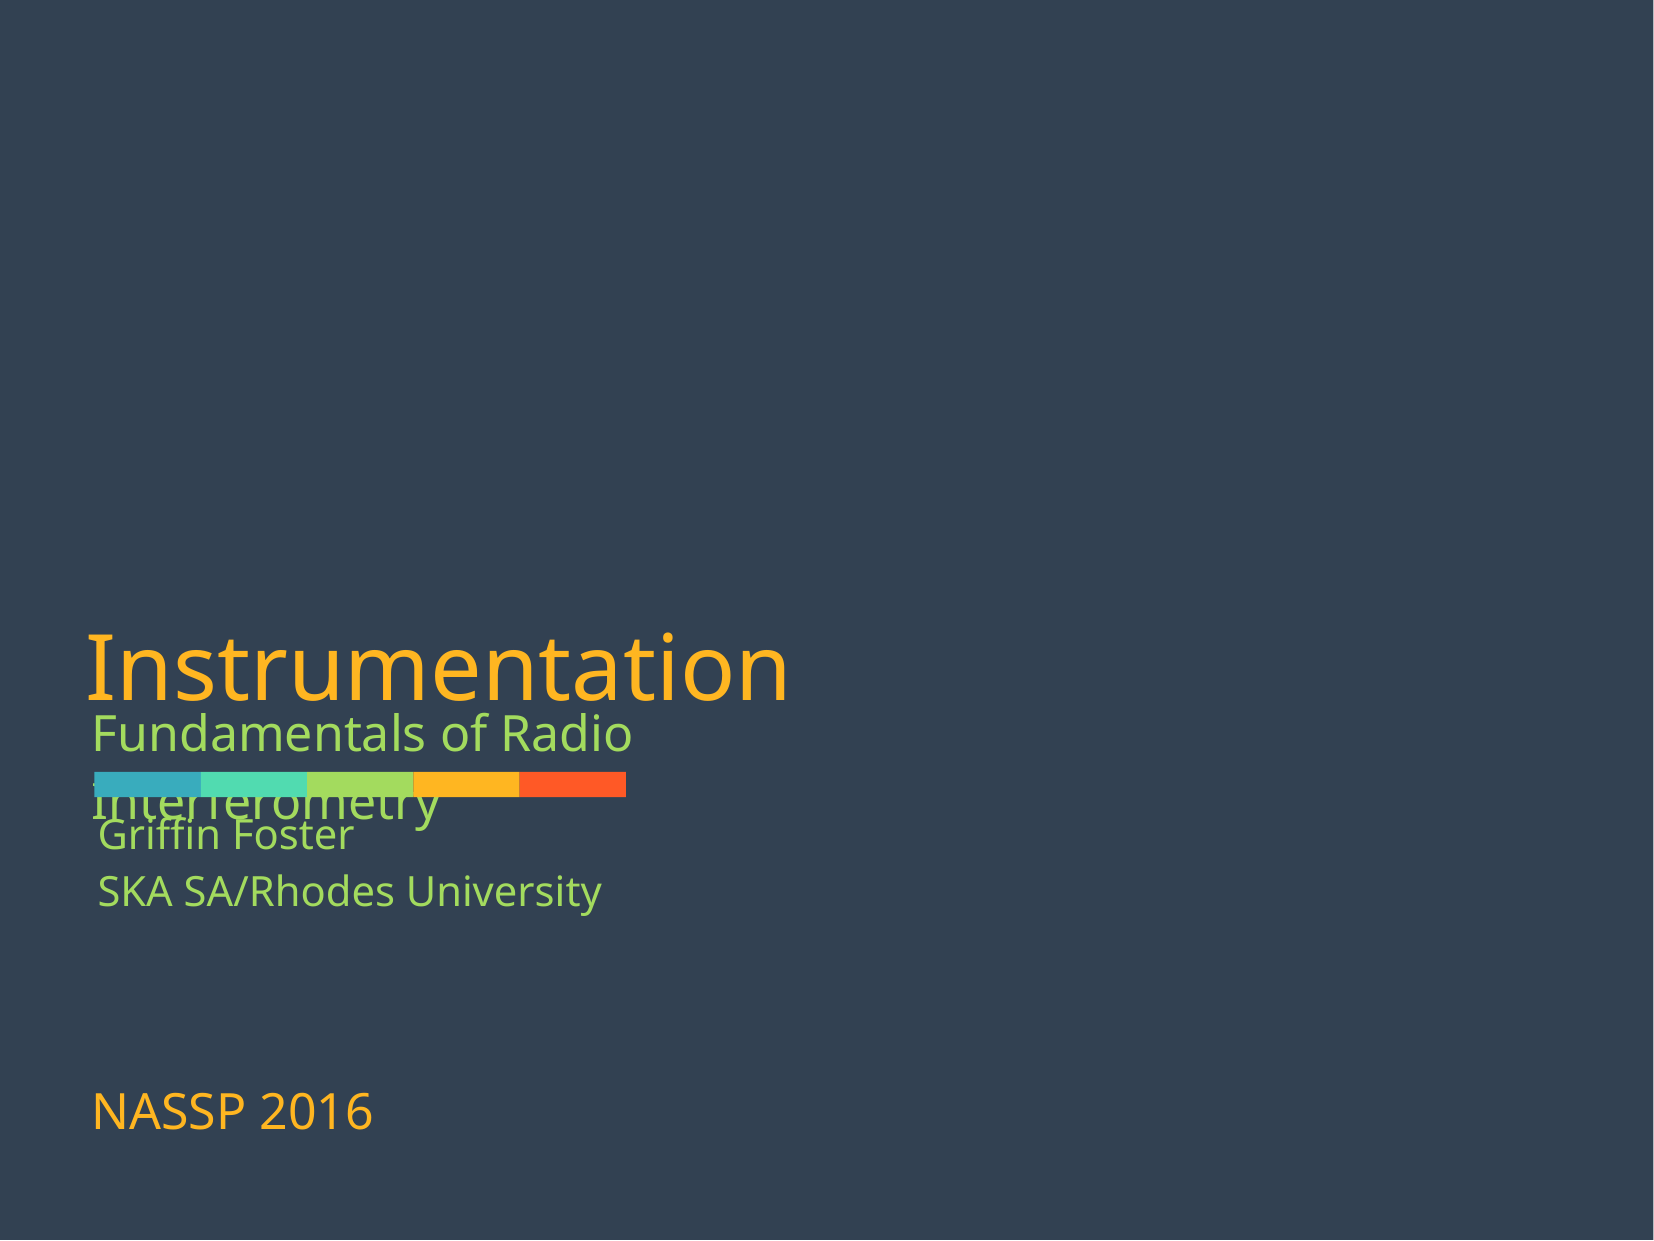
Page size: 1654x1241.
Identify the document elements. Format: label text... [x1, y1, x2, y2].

text_box Griffin Foster SKA SA/Rhodes University [82, 797, 650, 913]
text_box [94, 771, 626, 798]
text_box Instrumentation [70, 595, 1111, 721]
text_box Fundamentals of Radio Interferometry [76, 690, 987, 767]
text_box NASSP 2016 [76, 1068, 987, 1145]
